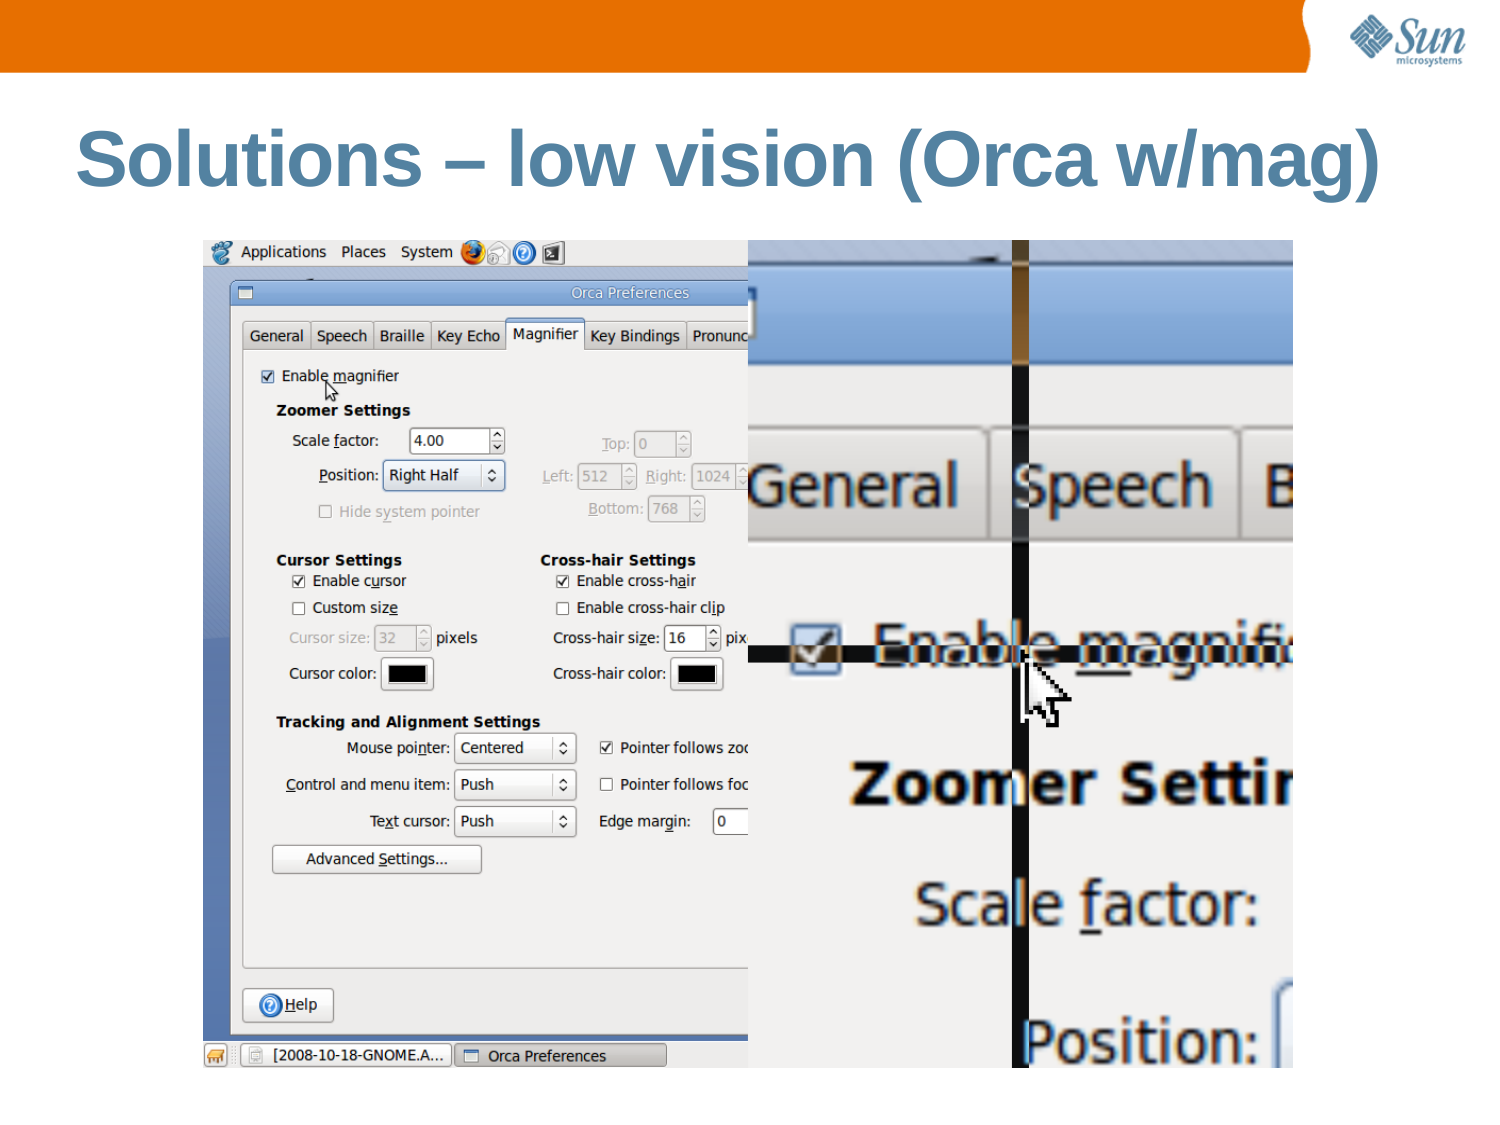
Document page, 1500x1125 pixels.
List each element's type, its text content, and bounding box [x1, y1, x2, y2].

picture [0, 0, 1500, 75]
title Solutions – low vision (Orca w/mag) [75, 122, 1500, 228]
picture [203, 240, 1293, 1068]
